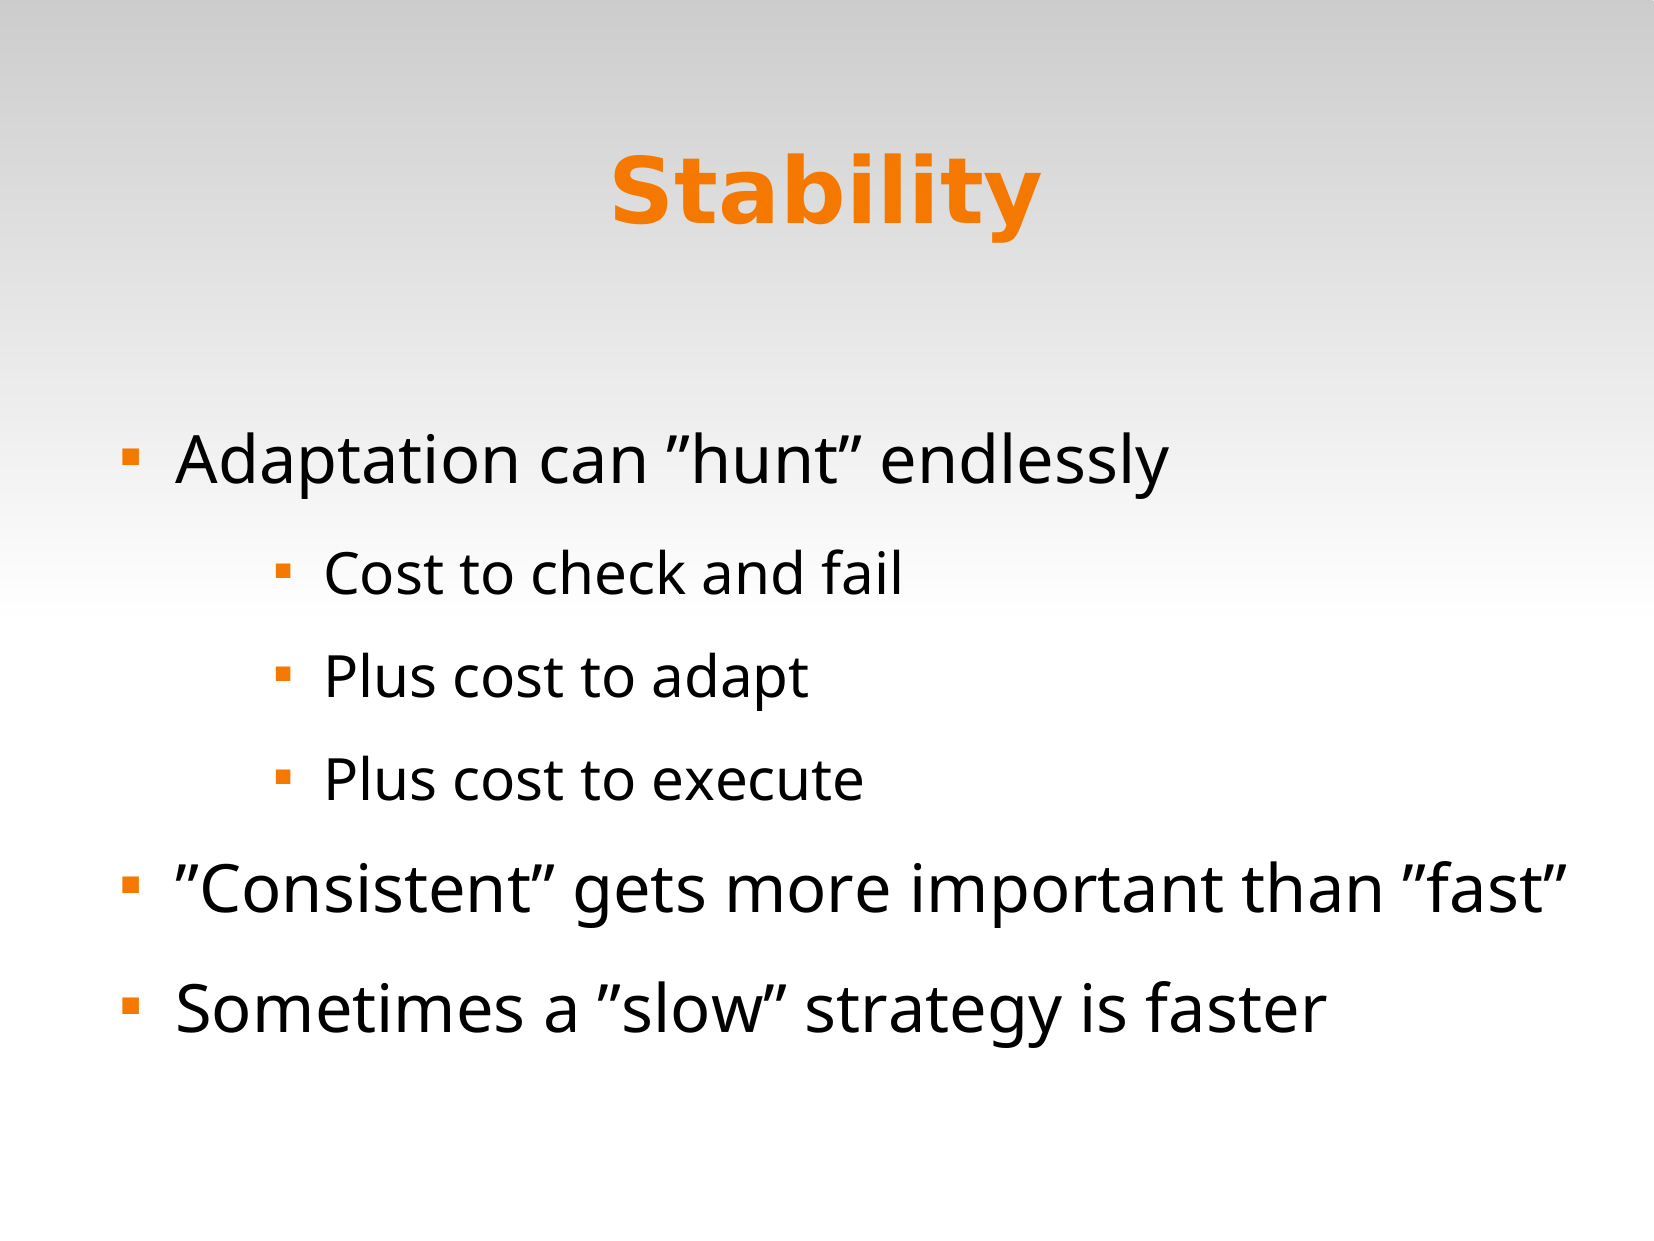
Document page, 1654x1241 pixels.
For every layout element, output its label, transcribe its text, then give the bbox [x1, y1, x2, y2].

list Adaptation can ”hunt” endlessly Cost to check and fail Plus cost to adapt Plus cost to execute ”Consistent” gets more important than ”fast” Sometimes a ”slow” strategy is faster [86, 412, 1576, 1057]
title Stability [82, 45, 1571, 338]
